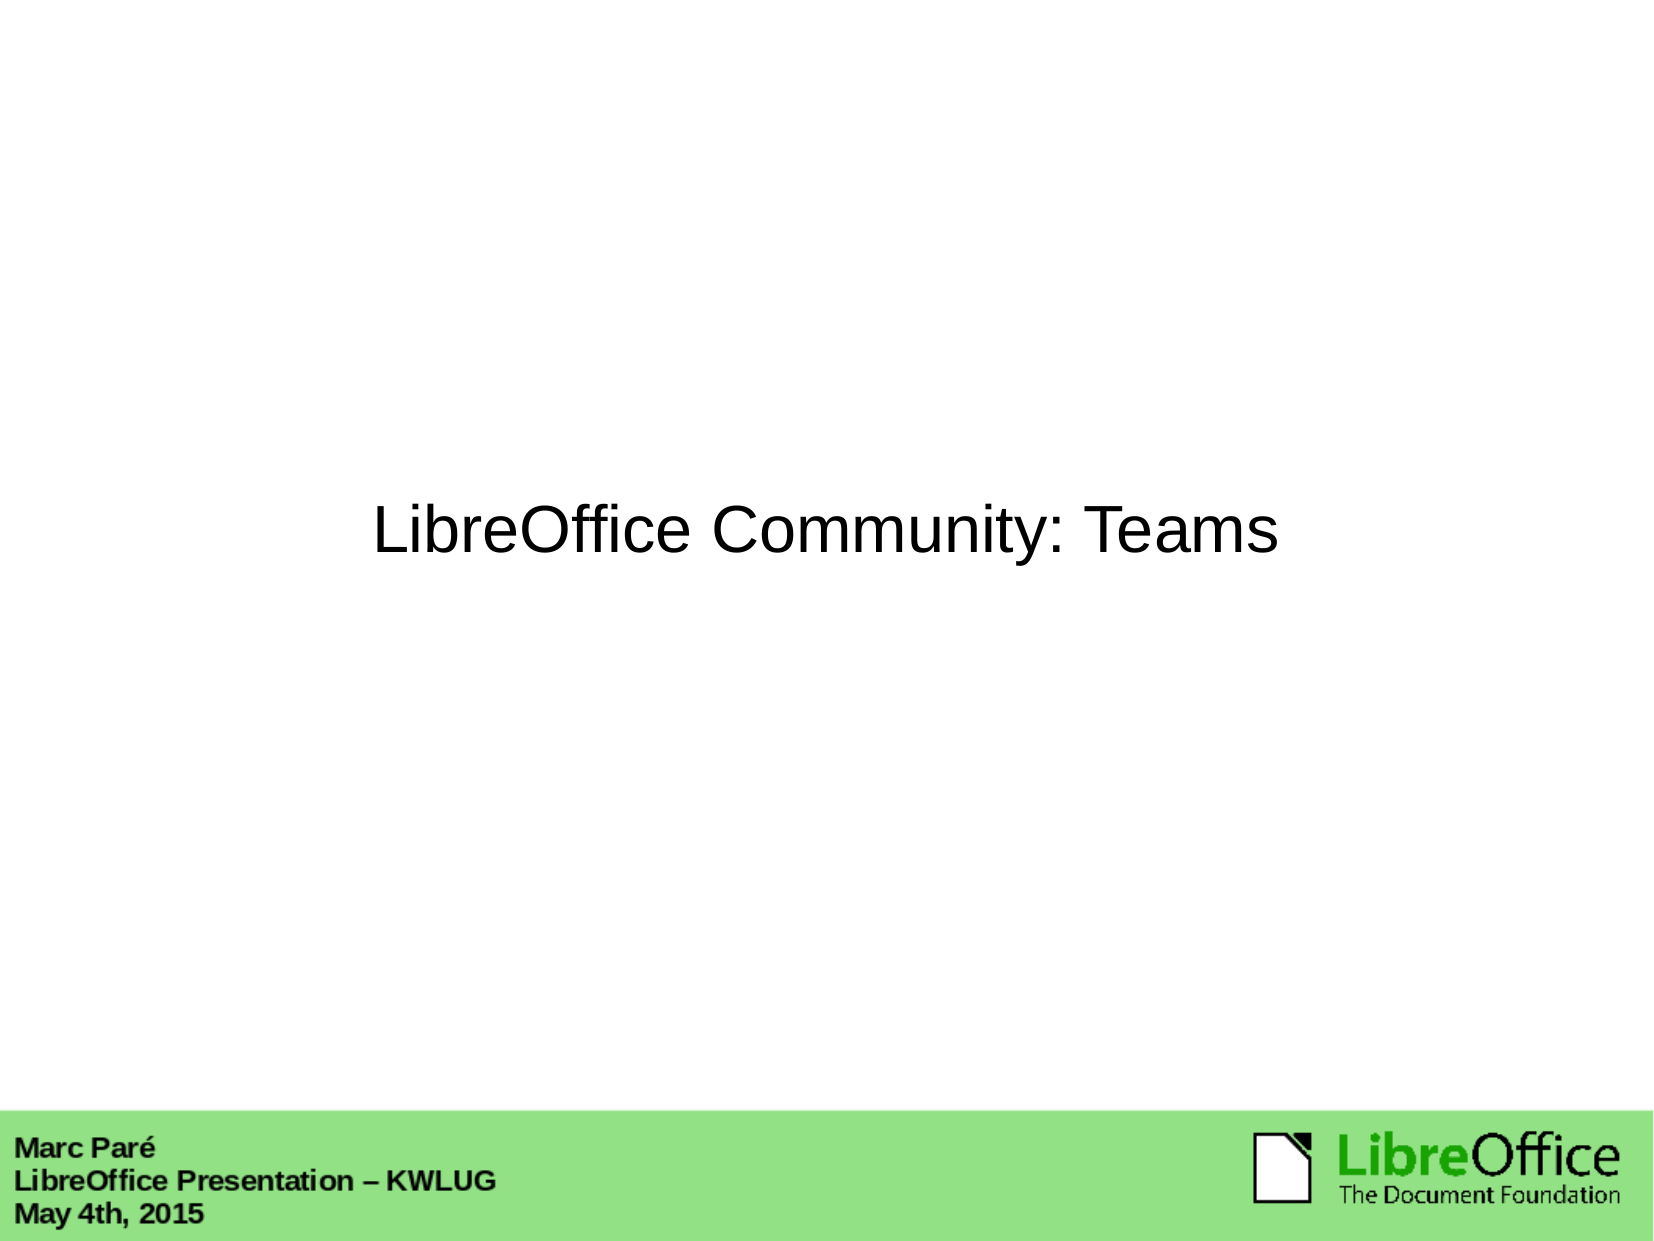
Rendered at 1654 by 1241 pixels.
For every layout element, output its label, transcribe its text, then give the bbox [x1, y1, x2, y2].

picture [0, 0, 1654, 1241]
subtitle LibreOffice Community: Teams [82, 49, 1571, 1010]
